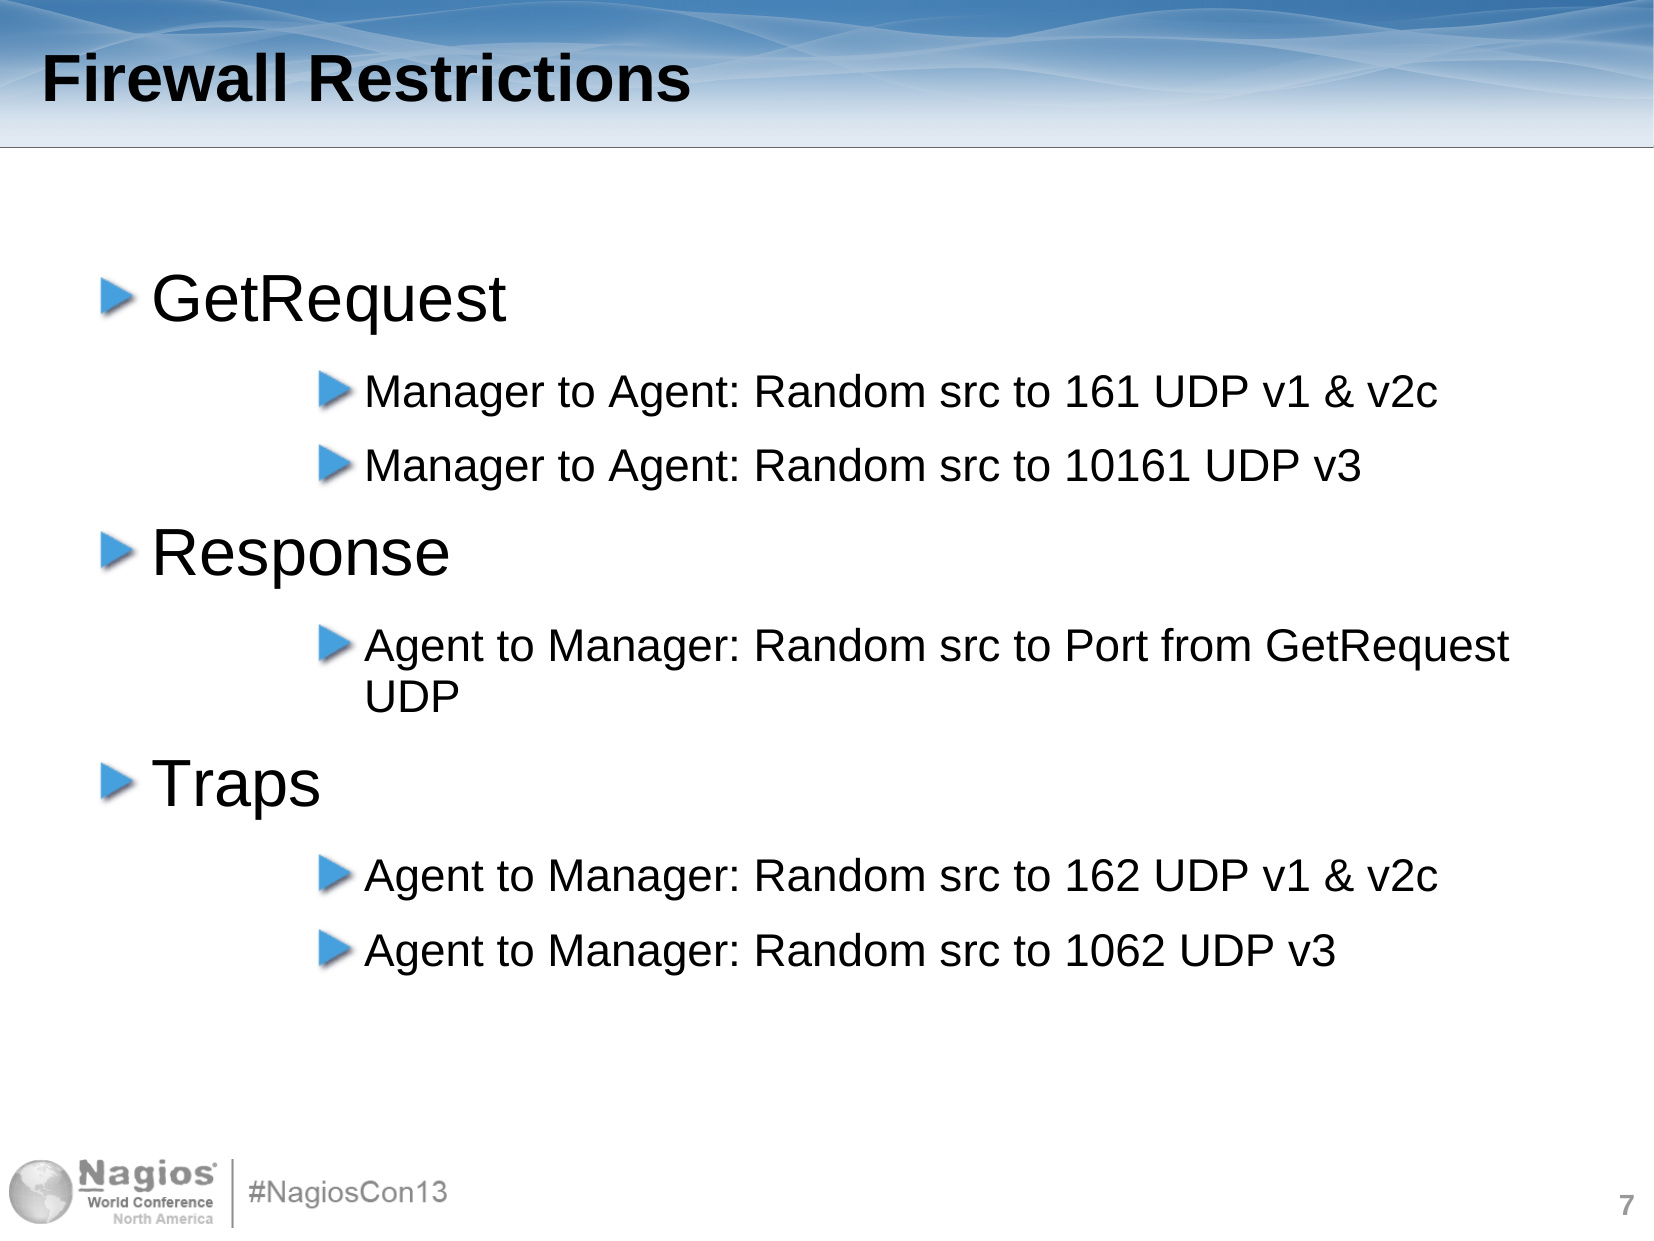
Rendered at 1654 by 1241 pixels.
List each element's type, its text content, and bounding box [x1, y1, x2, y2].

picture [0, 0, 1654, 147]
list GetRequest Manager to Agent: Random src to 161 UDP v1 & v2c Manager to Agent: Random src to 10161 UDP v3 Response Agent to Manager: Random src to Port from GetRequest UDP Traps Agent to Manager: Random src to 162 UDP v1 & v2c Agent to Manager: Random src to 1062 UDP v3 [80, 261, 1569, 980]
title Firewall Restrictions [41, 29, 1248, 127]
picture [9, 1159, 453, 1228]
